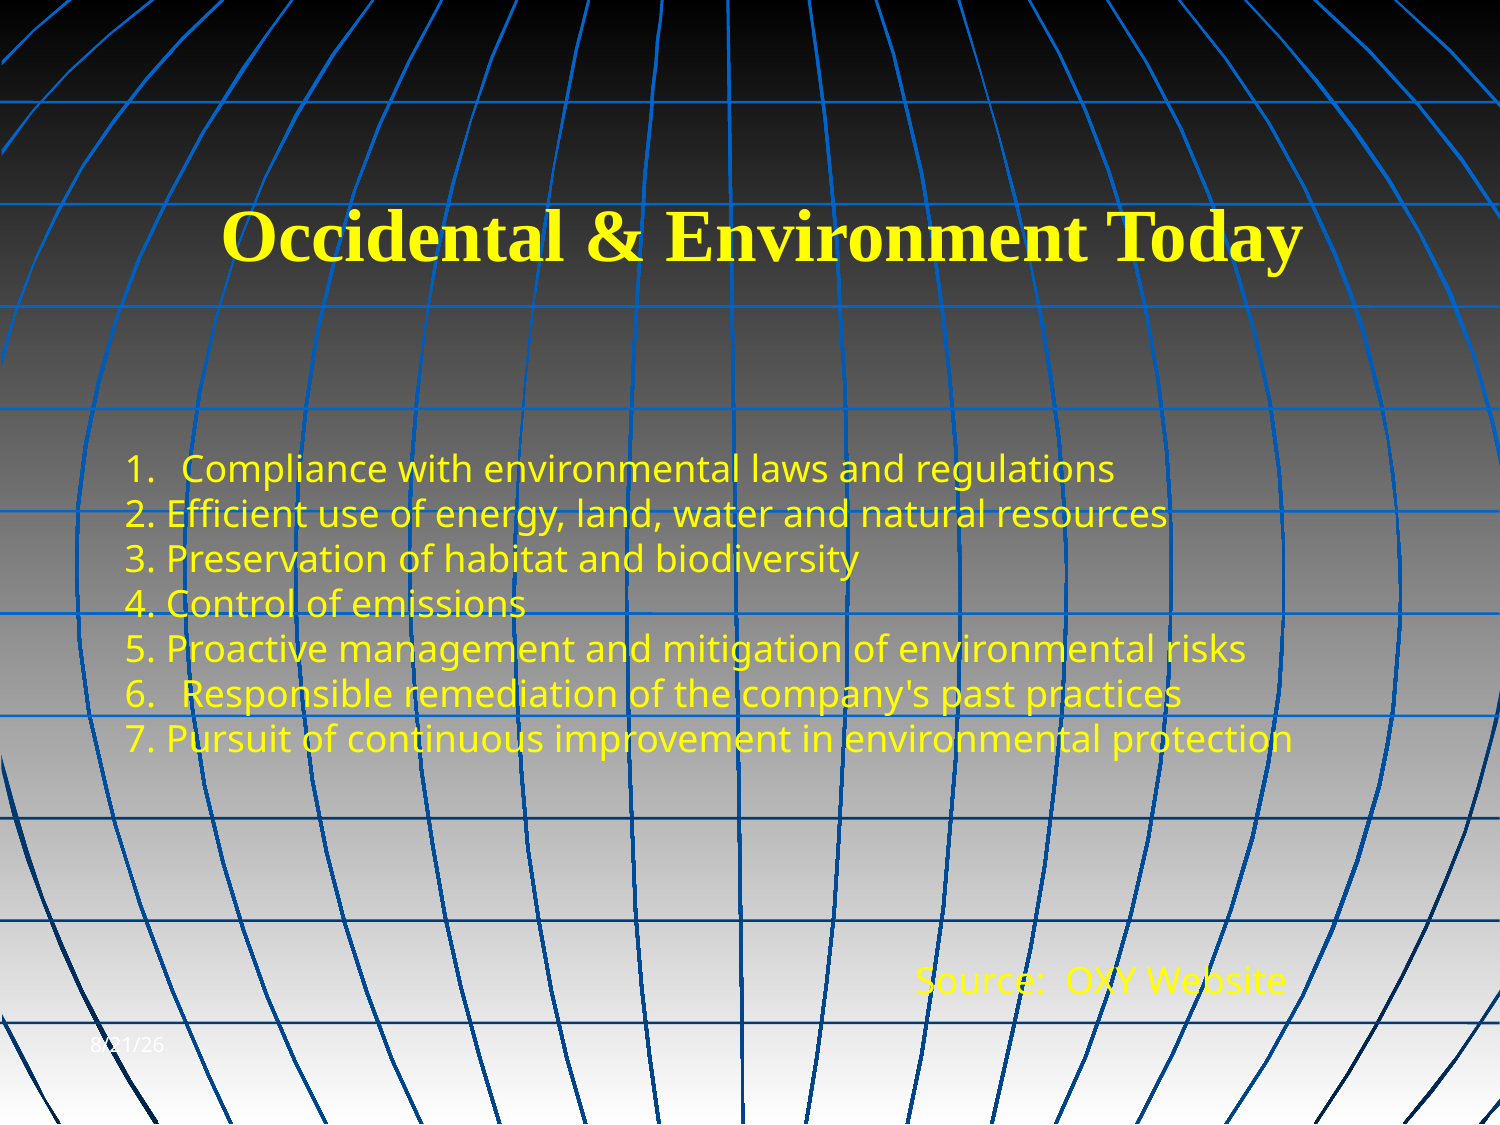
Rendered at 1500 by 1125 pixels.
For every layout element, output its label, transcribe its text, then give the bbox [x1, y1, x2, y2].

slide_number 6/27/17 [75, 1024, 425, 1100]
text_box Source: OXY Website [900, 949, 1313, 1010]
title Occidental & Environment Today [75, 149, 1450, 313]
text_box Compliance with environmental laws and regulations 2. Efficient use of energy, land, water and natural resources 3. Preservation of habitat and biodiversity 4. Control of emissions 5. Proactive management and mitigation of environmental risks Responsible remediation of the company's past practices 7. Pursuit of continuous improvement in environmental protection [109, 437, 1393, 768]
